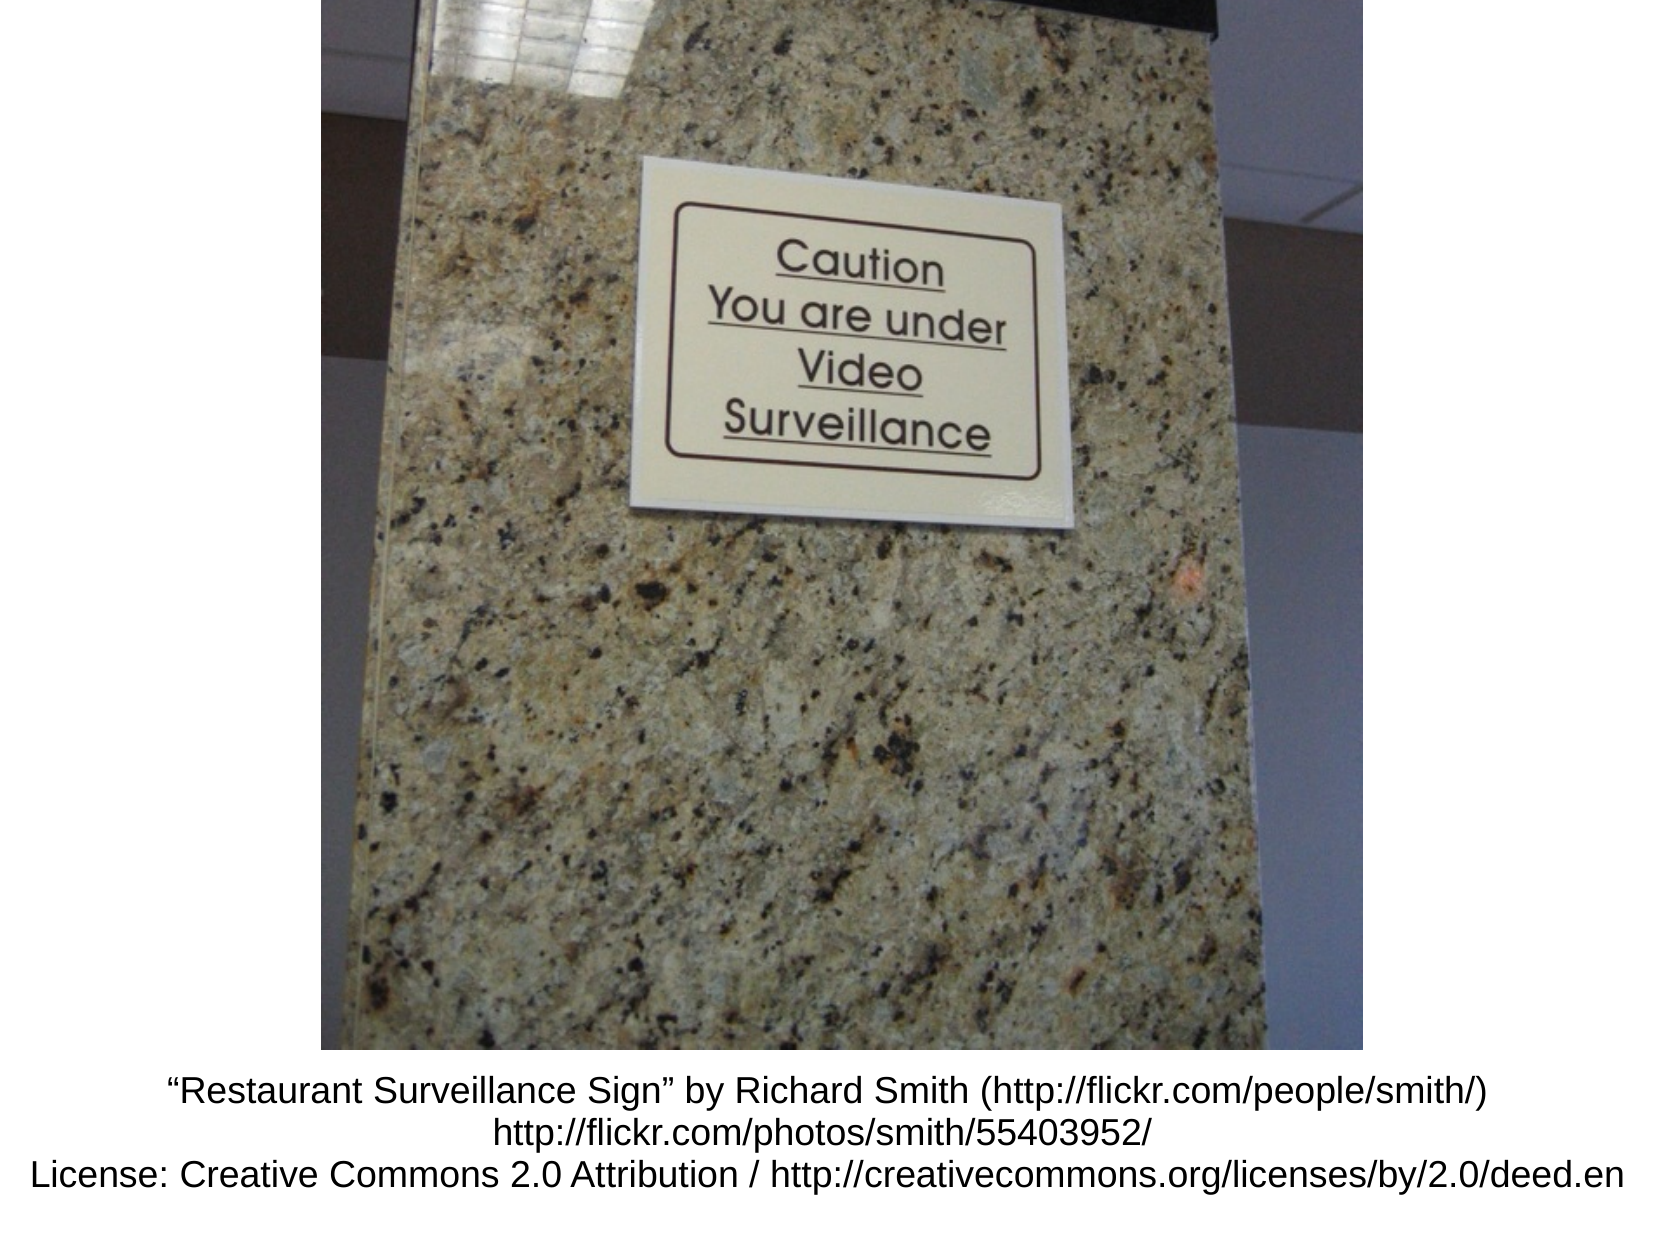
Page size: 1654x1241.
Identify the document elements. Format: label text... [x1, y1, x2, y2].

text_box “Restaurant Surveillance Sign” by Richard Smith (http://flickr.com/people/smith/) http://flickr.com/photos/smith/55403952/ License: Creative Commons 2.0 Attribution / http://creativecommons.org/licenses/by/2.0/deed.en [15, 1061, 1654, 1241]
picture [321, 0, 1363, 1051]
